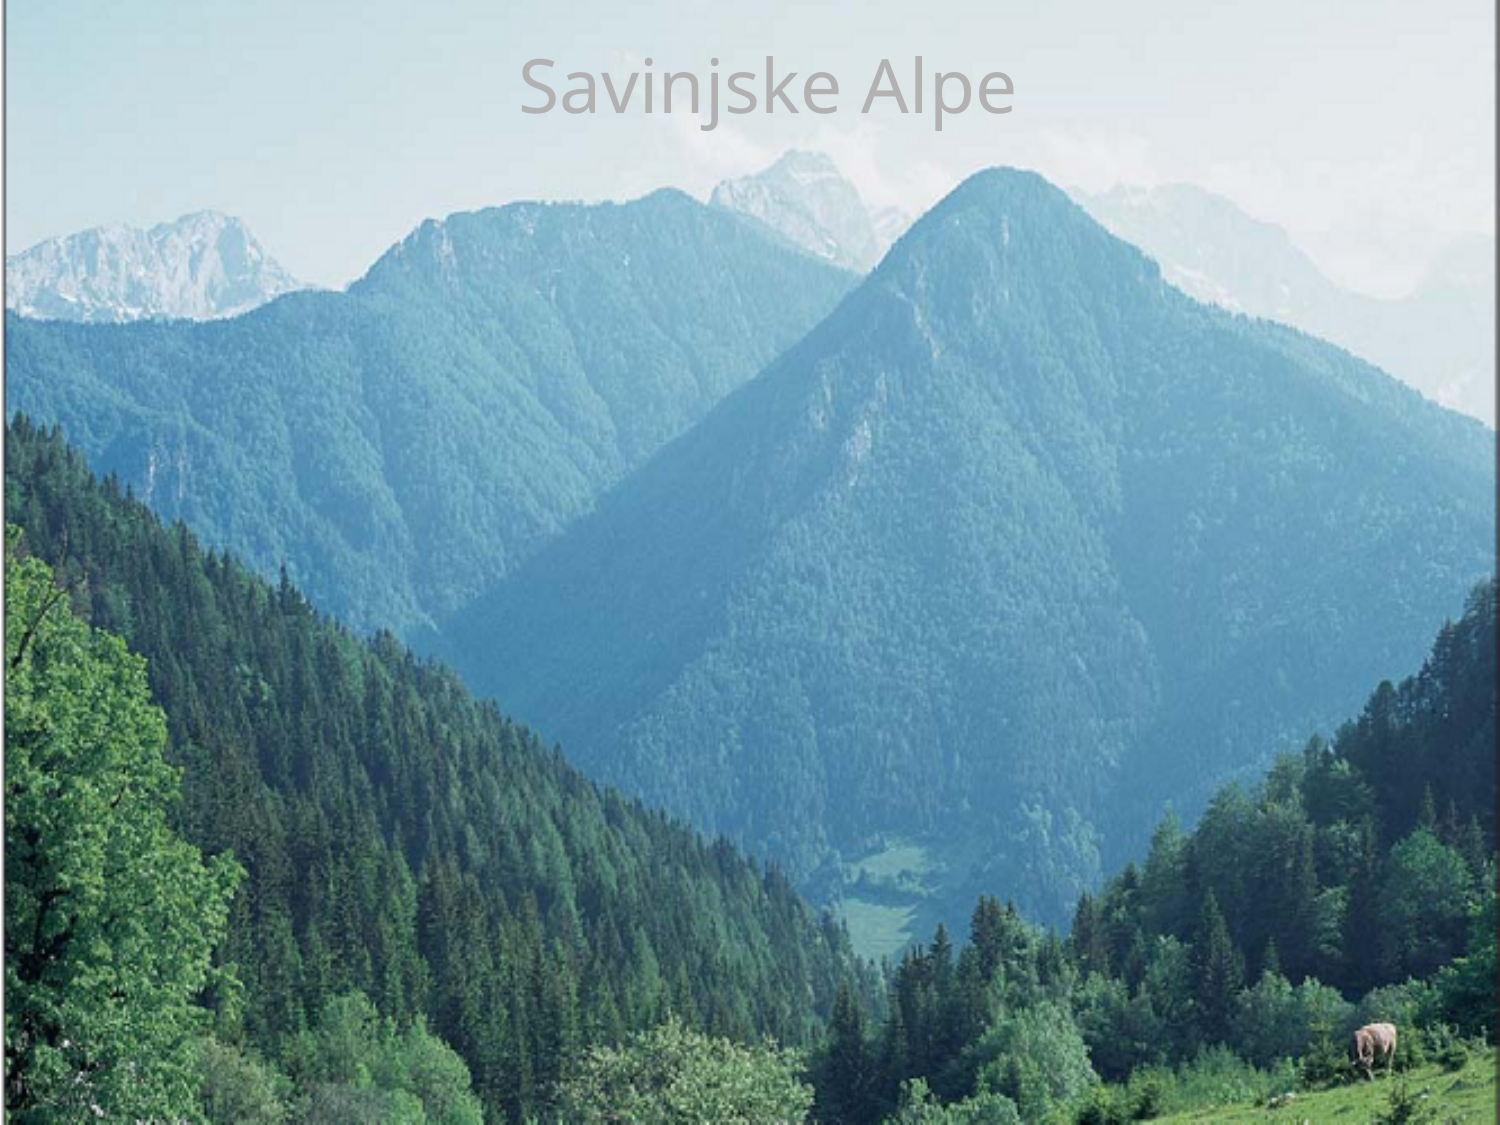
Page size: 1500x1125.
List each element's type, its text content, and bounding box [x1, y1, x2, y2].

text_box Savinjske Alpe [466, 31, 1070, 138]
picture [0, 0, 1500, 1125]
